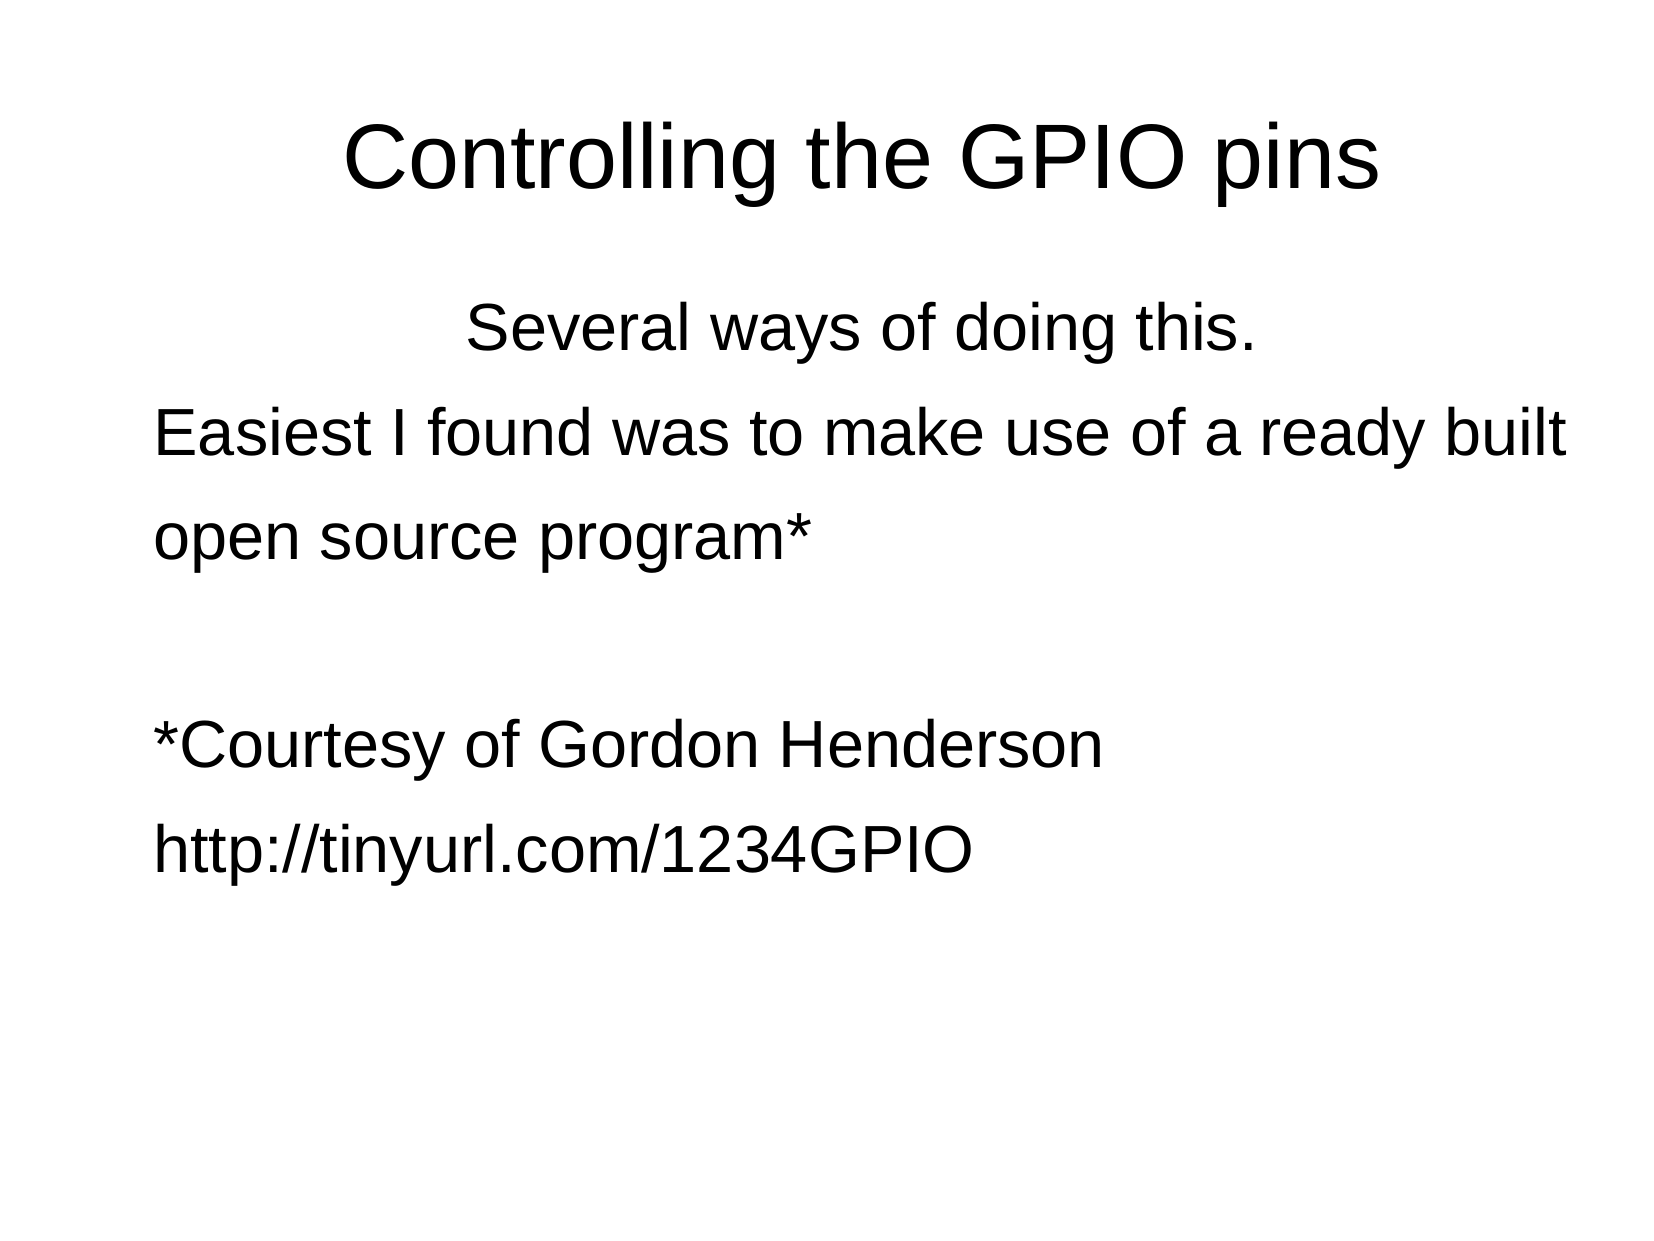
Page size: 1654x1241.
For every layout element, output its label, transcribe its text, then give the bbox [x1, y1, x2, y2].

title Controlling the GPIO pins [118, 52, 1607, 260]
list Several ways of doing this. Easiest I found was to make use of a ready built open source program* *Courtesy of Gordon Henderson http://tinyurl.com/1234GPIO [82, 290, 1571, 1010]
